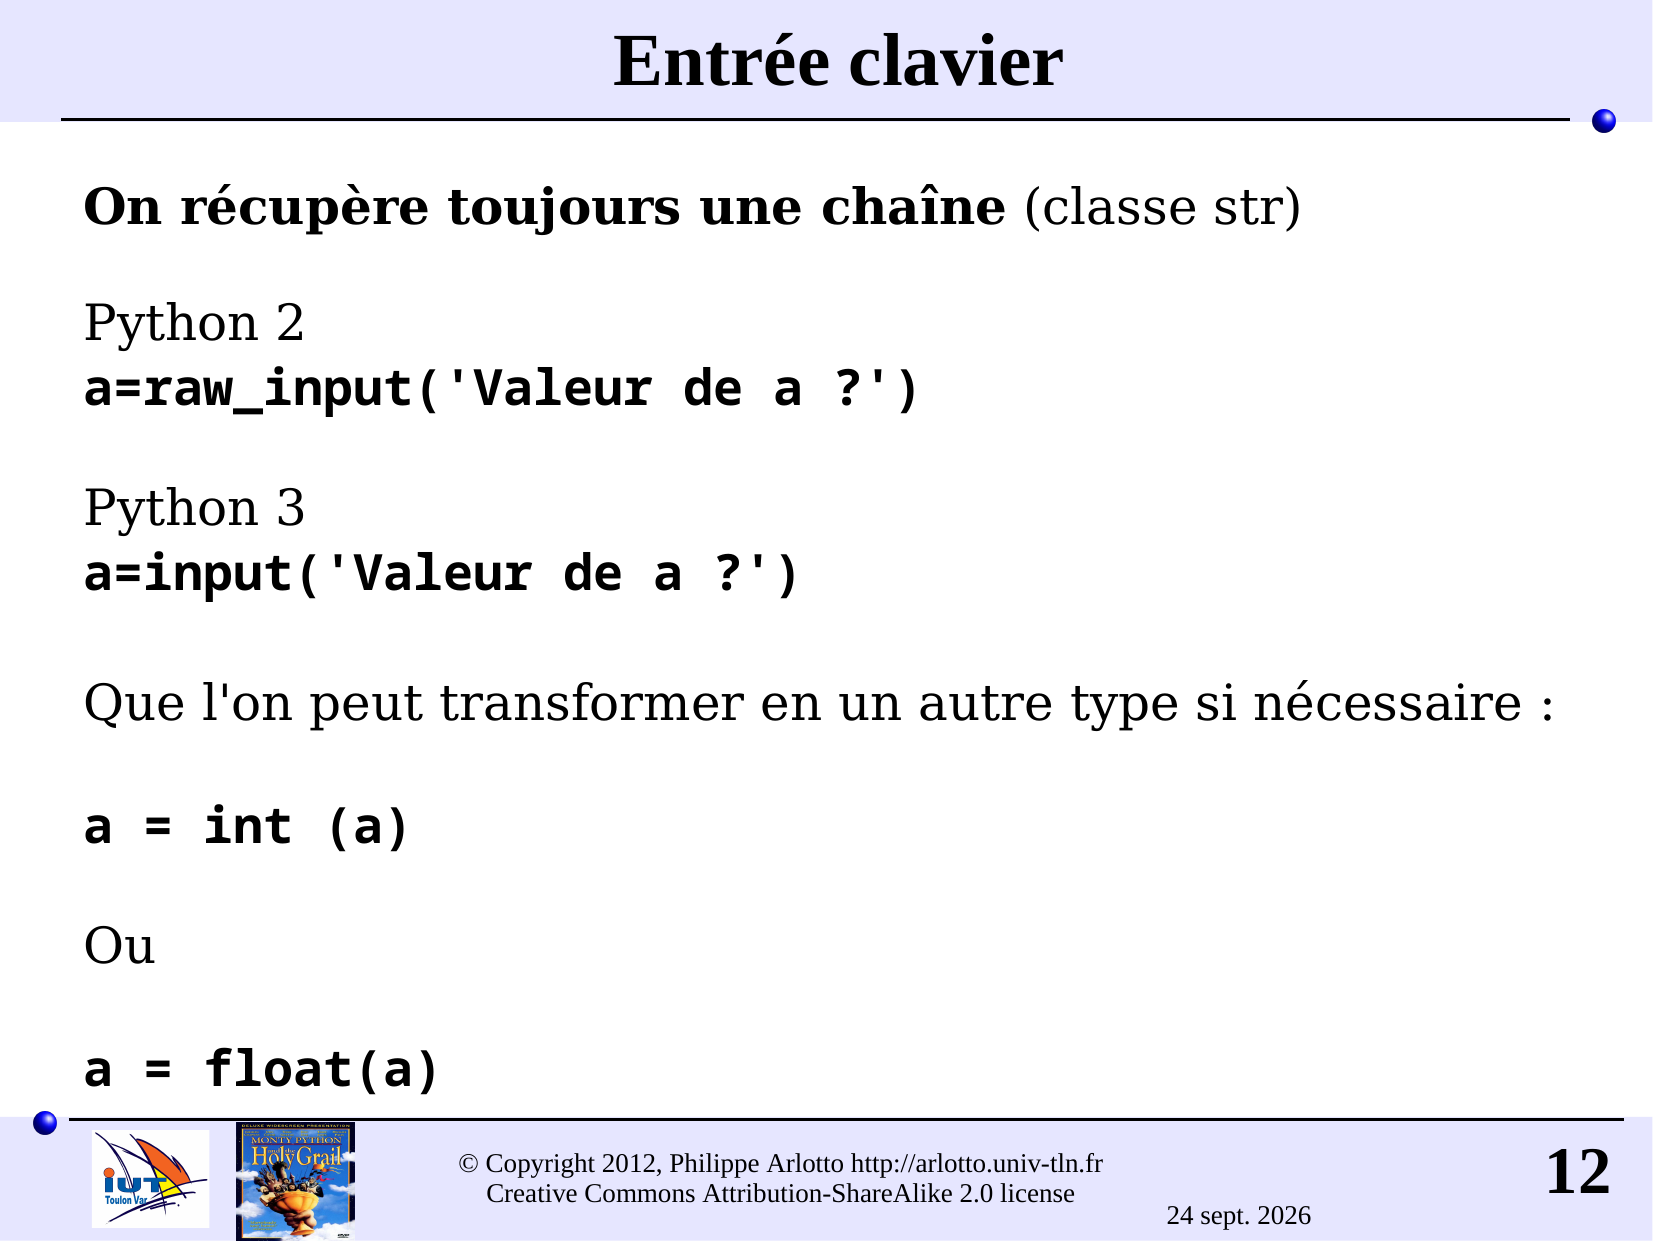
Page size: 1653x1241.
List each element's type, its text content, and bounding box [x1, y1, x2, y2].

text_box On récupère toujours une chaîne (classe str) Python 2 a=raw_input('Valeur de a ?') Python 3 a=input('Valeur de a ?') Que l'on peut transformer en un autre type si nécessaire : a = int (a) Ou a = float(a) [83, 177, 1558, 1116]
picture [236, 1122, 355, 1241]
title Entrée clavier [95, 11, 1585, 110]
